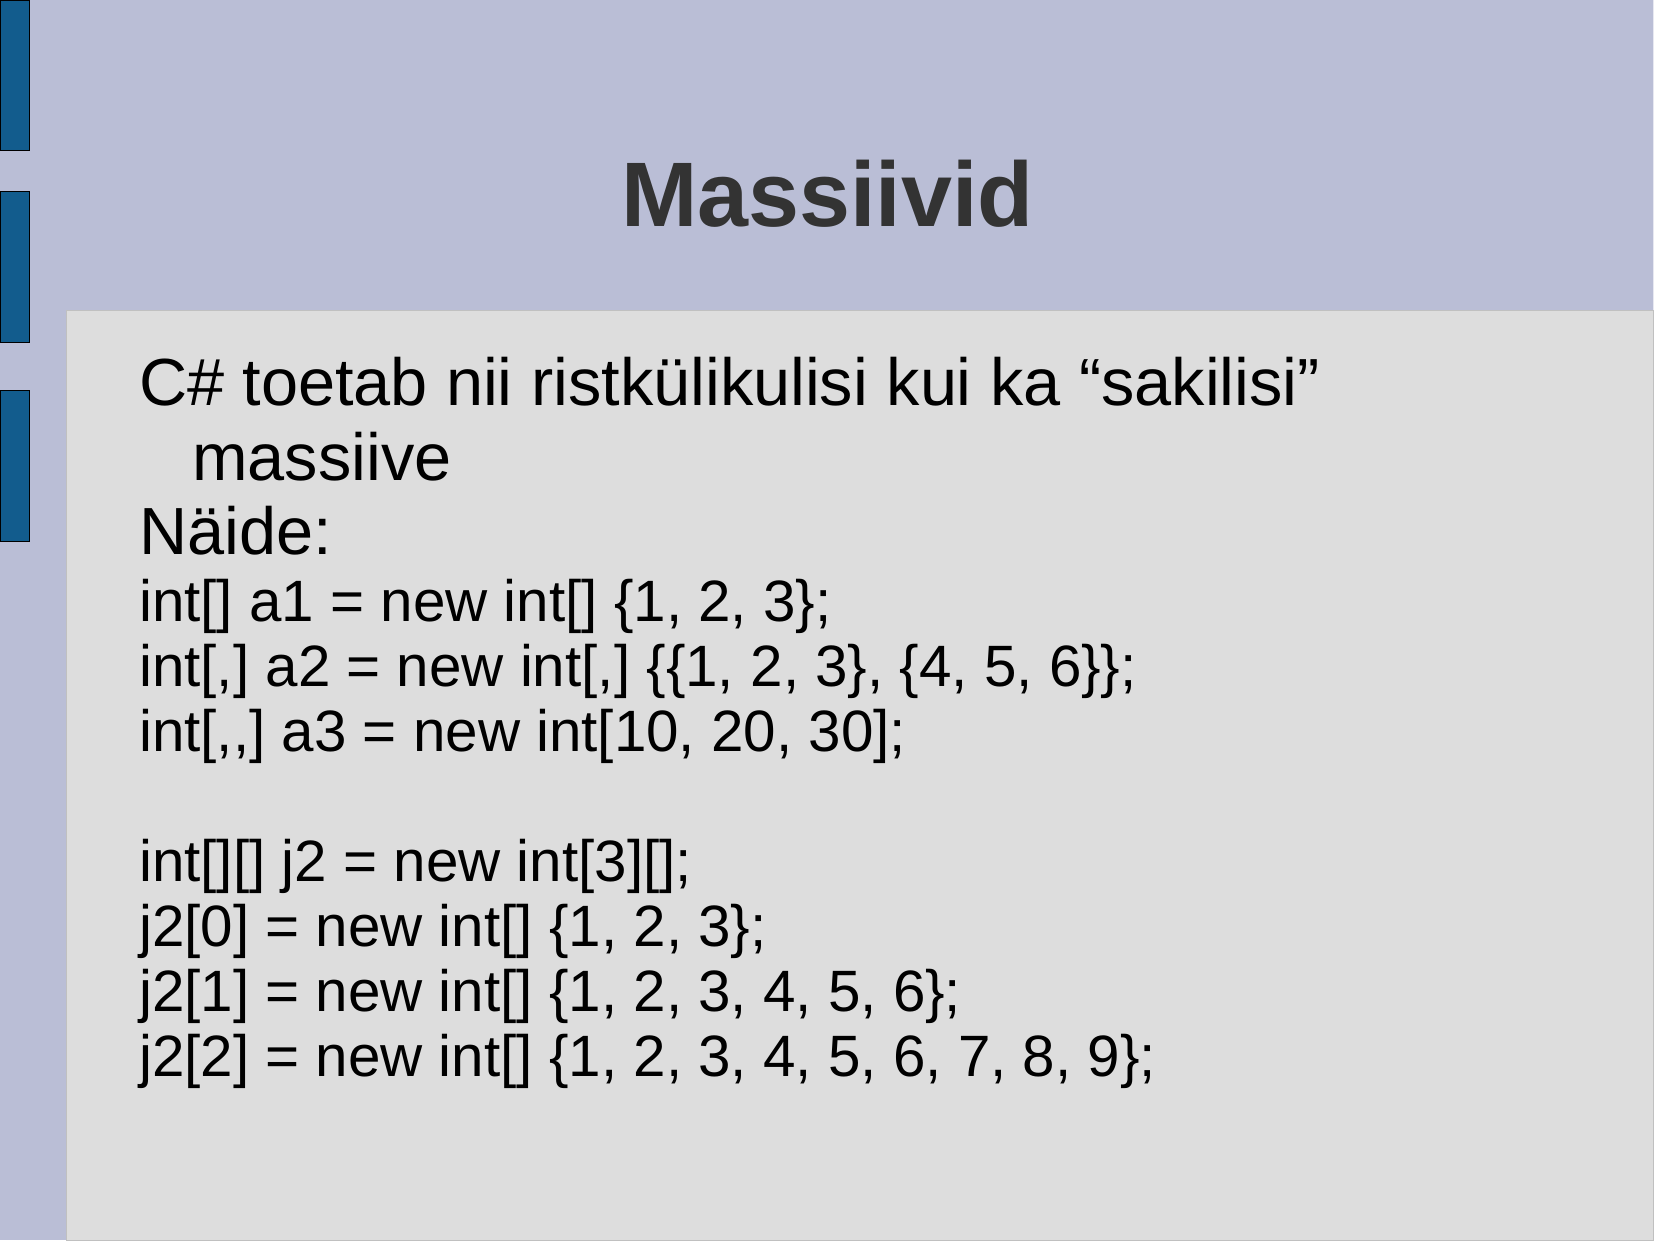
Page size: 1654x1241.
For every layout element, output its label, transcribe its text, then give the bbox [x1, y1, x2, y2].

list C# toetab nii ristkülikulisi kui ka “sakilisi” massiive Näide: int[] a1 = new int[] {1, 2, 3}; int[,] a2 = new int[,] {{1, 2, 3}, {4, 5, 6}}; int[,,] a3 = new int[10, 20, 30]; int[][] j2 = new int[3][]; j2[0] = new int[] {1, 2, 3}; j2[1] = new int[] {1, 2, 3, 4, 5, 6}; j2[2] = new int[] {1, 2, 3, 4, 5, 6, 7, 8, 9}; [121, 344, 1534, 1127]
title Massiivid [121, 91, 1534, 299]
